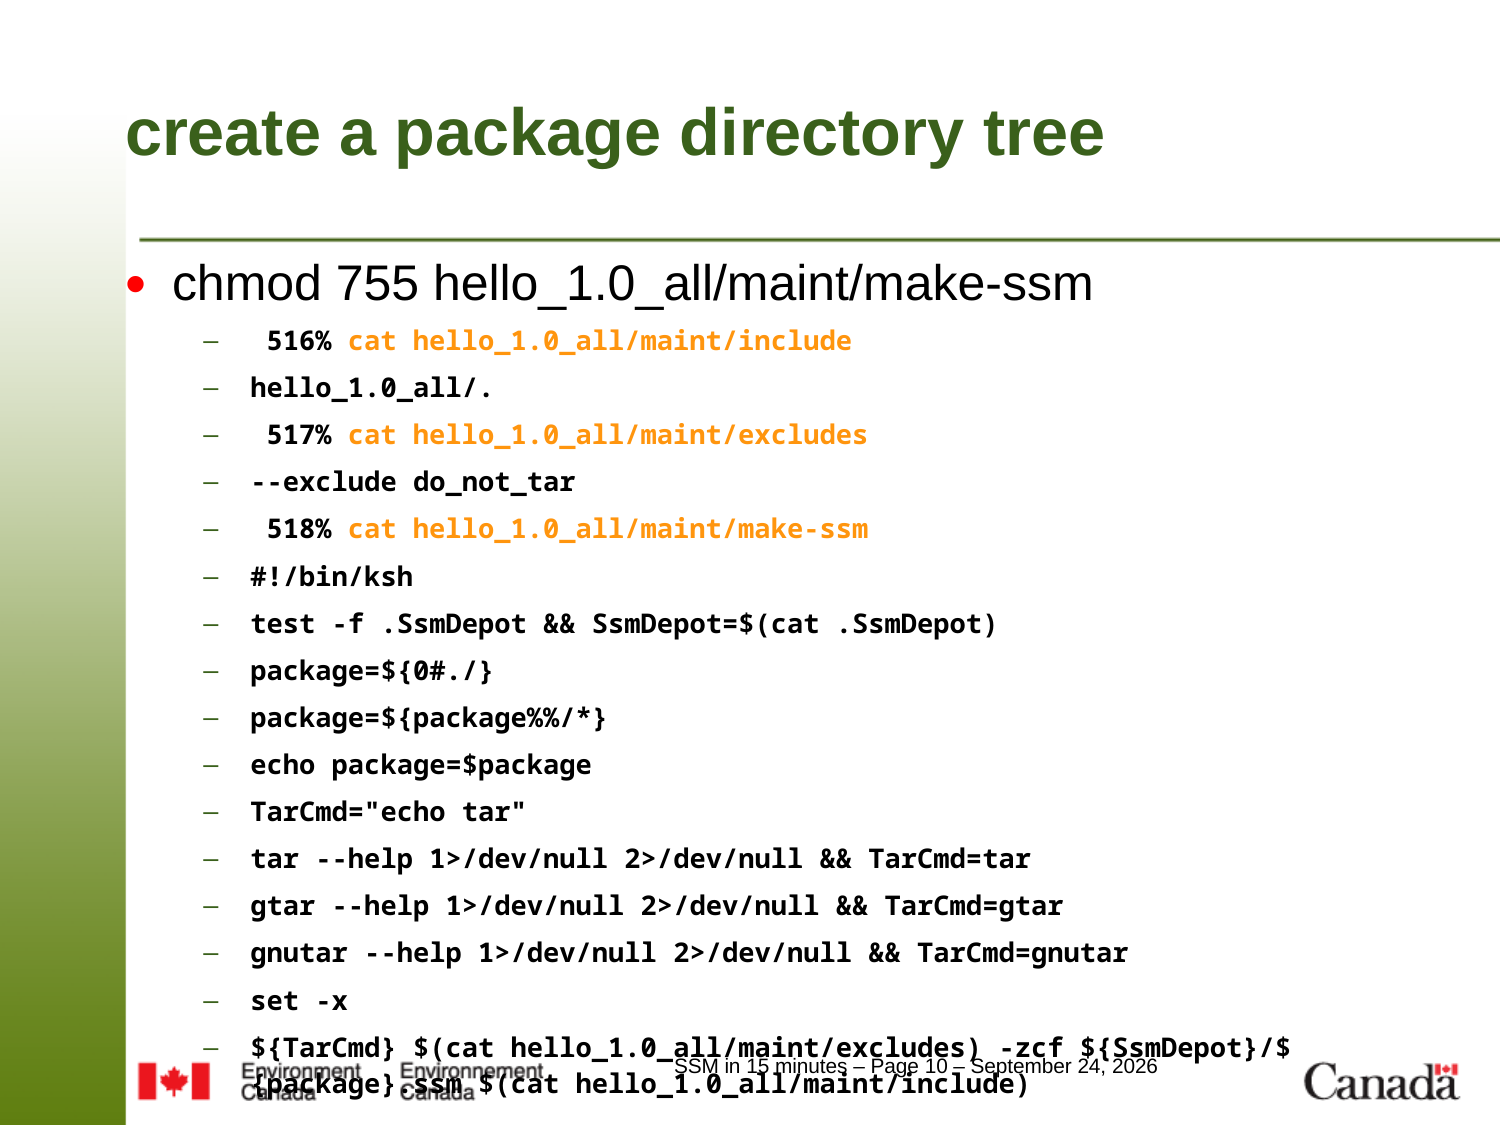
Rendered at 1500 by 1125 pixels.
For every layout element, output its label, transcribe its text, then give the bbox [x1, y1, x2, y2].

list chmod 755 hello_1.0_all/maint/make-ssm 516% cat hello_1.0_all/maint/include hello_1.0_all/. 517% cat hello_1.0_all/maint/excludes --exclude do_not_tar 518% cat hello_1.0_all/maint/make-ssm #!/bin/ksh test -f .SsmDepot && SsmDepot=$(cat .SsmDepot) package=${0#./} package=${package%%/*} echo package=$package TarCmd="echo tar" tar --help 1>/dev/null 2>/dev/null && TarCmd=tar gtar --help 1>/dev/null 2>/dev/null && TarCmd=gtar gnutar --help 1>/dev/null 2>/dev/null && TarCmd=gnutar set -x ${TarCmd} $(cat hello_1.0_all/maint/excludes) -zcf ${SsmDepot}/${package}.ssm $(cat hello_1.0_all/maint/include) [125, 255, 1463, 1013]
picture [0, 0, 1500, 1125]
title create a package directory tree [125, 52, 1463, 213]
